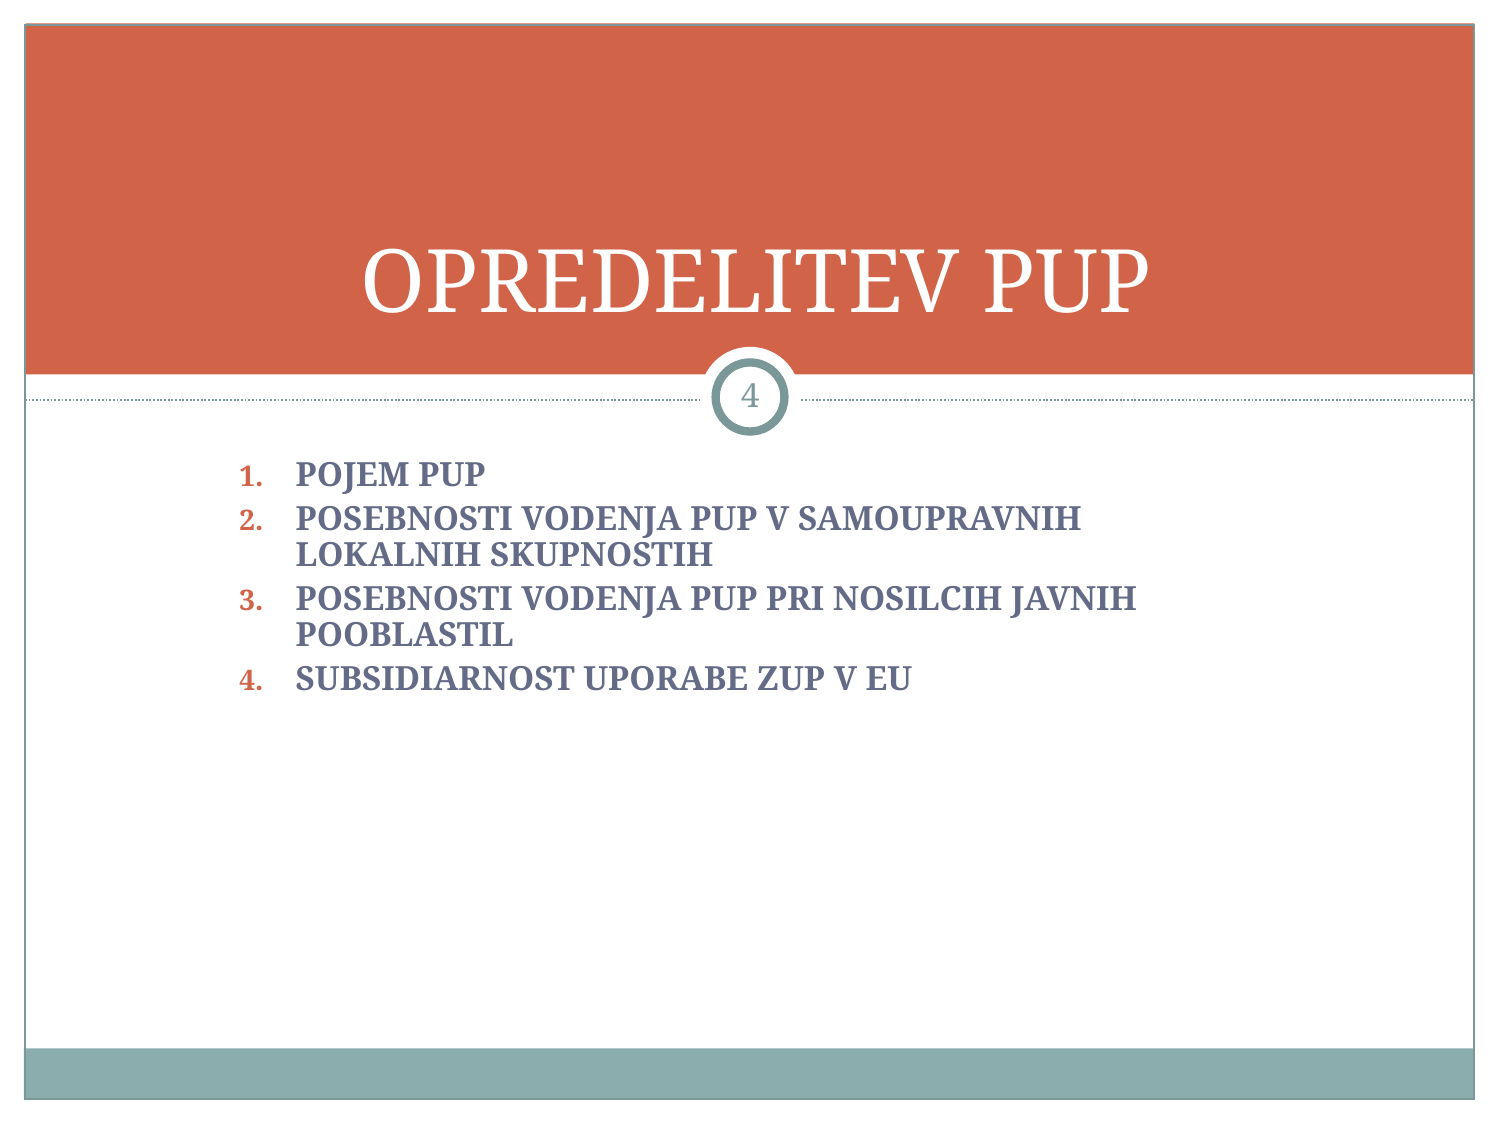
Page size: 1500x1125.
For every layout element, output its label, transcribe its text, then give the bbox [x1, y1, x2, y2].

title OPREDELITEV PUP [118, 87, 1394, 338]
list POJEM PUP POSEBNOSTI VODENJA PUP V SAMOUPRAVNIH LOKALNIH SKUPNOSTIH POSEBNOSTI VODENJA PUP PRI NOSILCIH JAVNIH POOBLASTIL SUBSIDIARNOST UPORABE ZUP V EU [224, 450, 1288, 725]
text_box <number> [712, 360, 788, 434]
